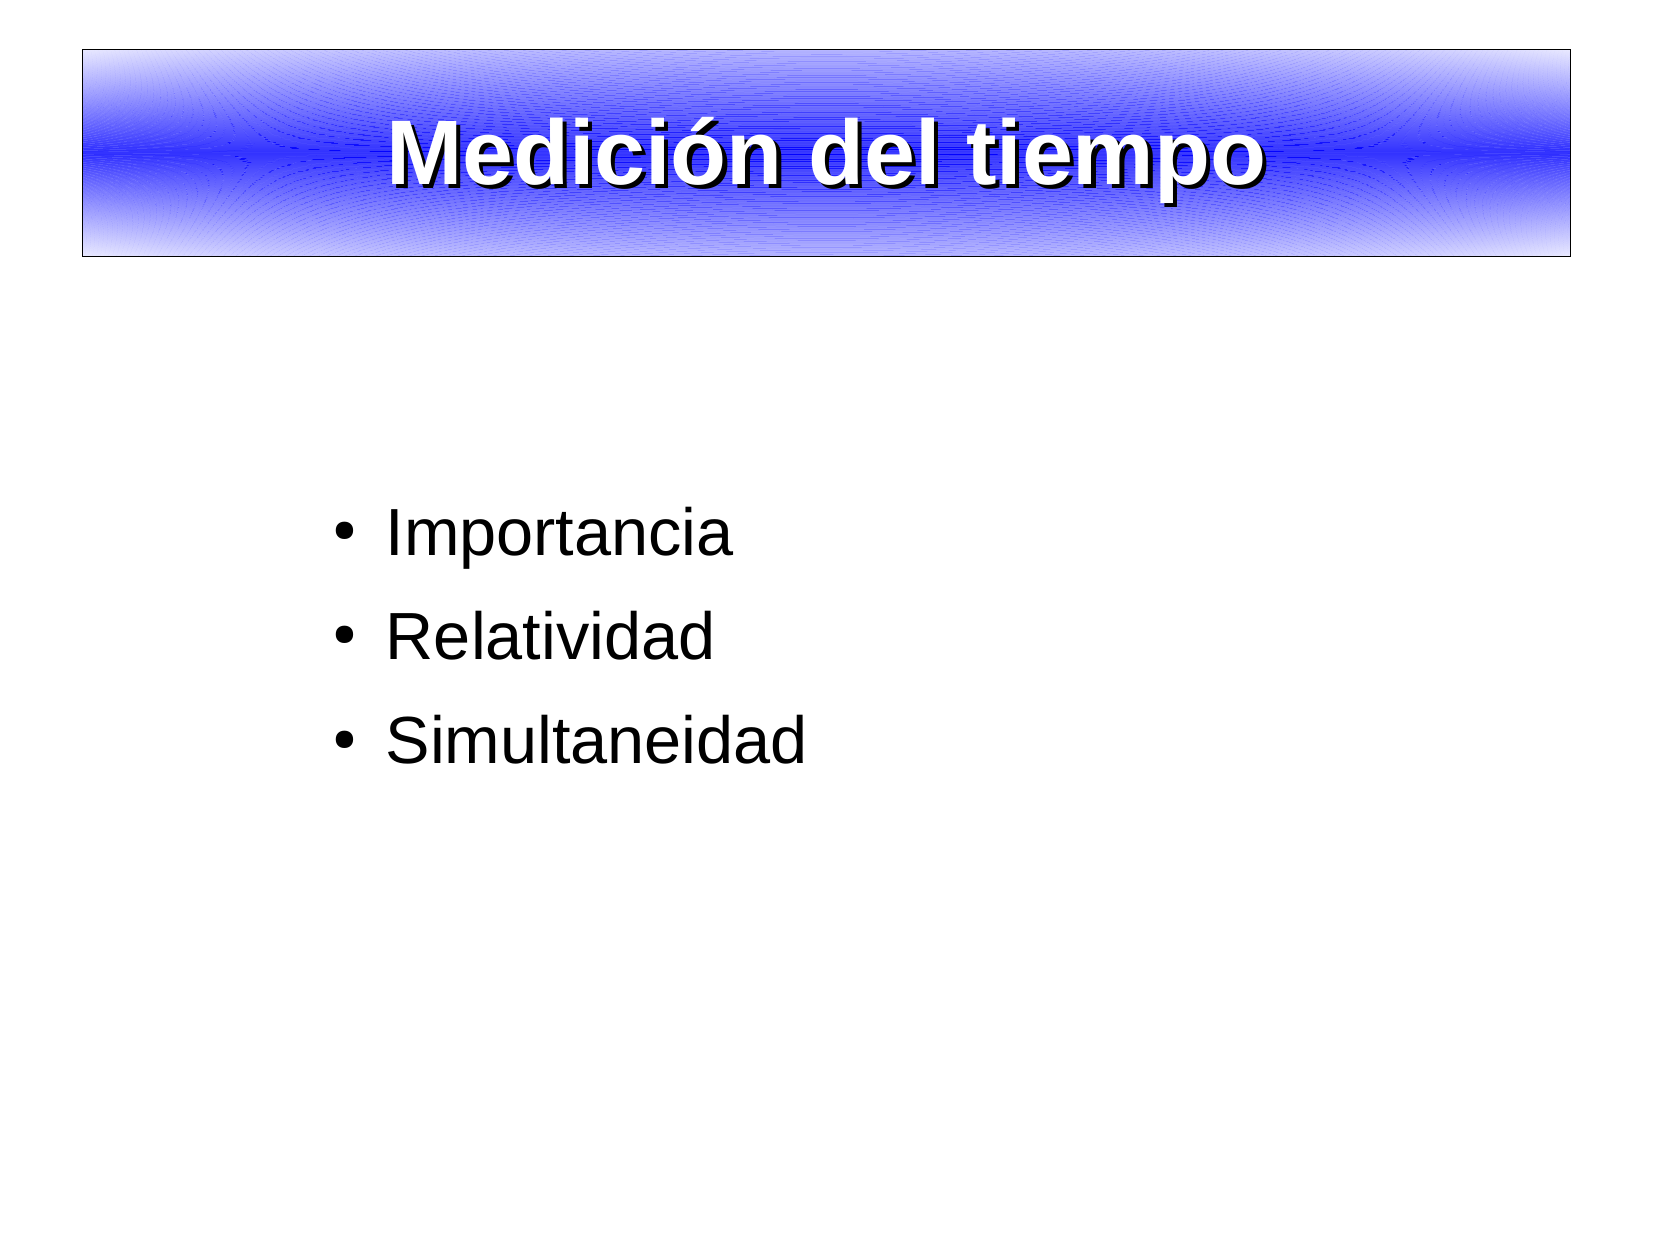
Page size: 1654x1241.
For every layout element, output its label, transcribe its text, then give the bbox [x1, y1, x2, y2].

title Medición del tiempo [82, 49, 1571, 257]
list Importancia Relatividad Simultaneidad [315, 495, 1571, 1109]
